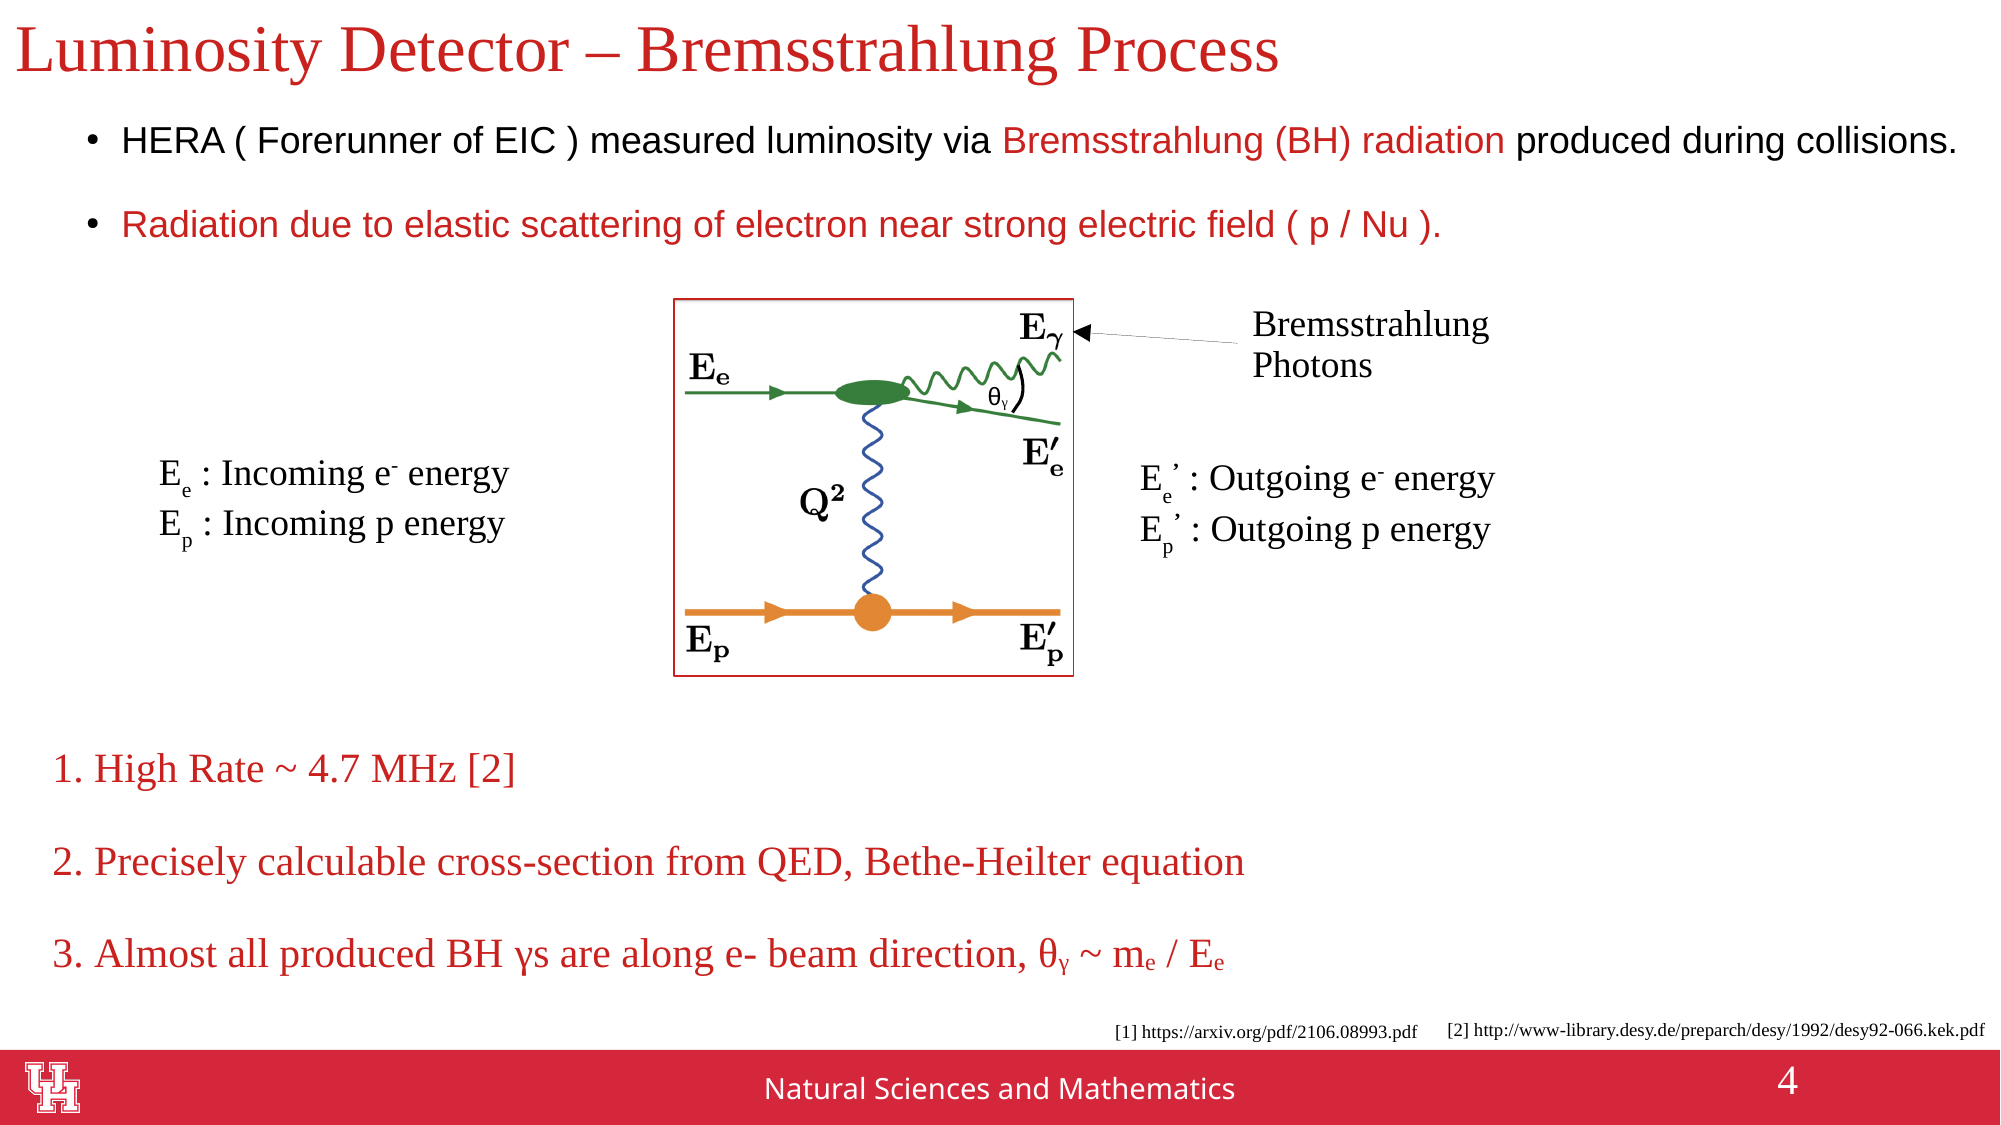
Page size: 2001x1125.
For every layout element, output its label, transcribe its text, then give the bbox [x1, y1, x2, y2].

text_box Ee : Incoming e- energy Ep : Incoming p energy [144, 444, 538, 564]
title Luminosity Detector – Bremsstrahlung Process [0, 0, 1576, 91]
text_box 1. High Rate ~ 4.7 MHz [2] 2. Precisely calculable cross-section from QED, Bethe-Heilter equation 3. Almost all produced BH γs are along e- beam direction, θγ ~ me / Ee [37, 737, 1388, 984]
text_box [2] http://www-library.desy.de/preparch/desy/1992/desy92-066.kek.pdf [1432, 1012, 2000, 1049]
text_box θγ [972, 375, 1024, 428]
text_box 4 [1762, 1050, 1951, 1112]
text_box HERA ( Forerunner of EIC ) measured luminosity via Bremsstrahlung (BH) radiation produced during collisions. Radiation due to elastic scattering of electron near strong electric field ( p / Nu ). [71, 112, 1974, 296]
picture [675, 299, 1073, 676]
text_box [1] https://arxiv.org/pdf/2106.08993.pdf [1100, 1014, 1433, 1051]
text_box Ee’ : Outgoing e- energy Ep’ : Outgoing p energy [1125, 450, 1601, 569]
picture [25, 1062, 80, 1113]
text_box Bremsstrahlung Photons [1237, 295, 1536, 394]
